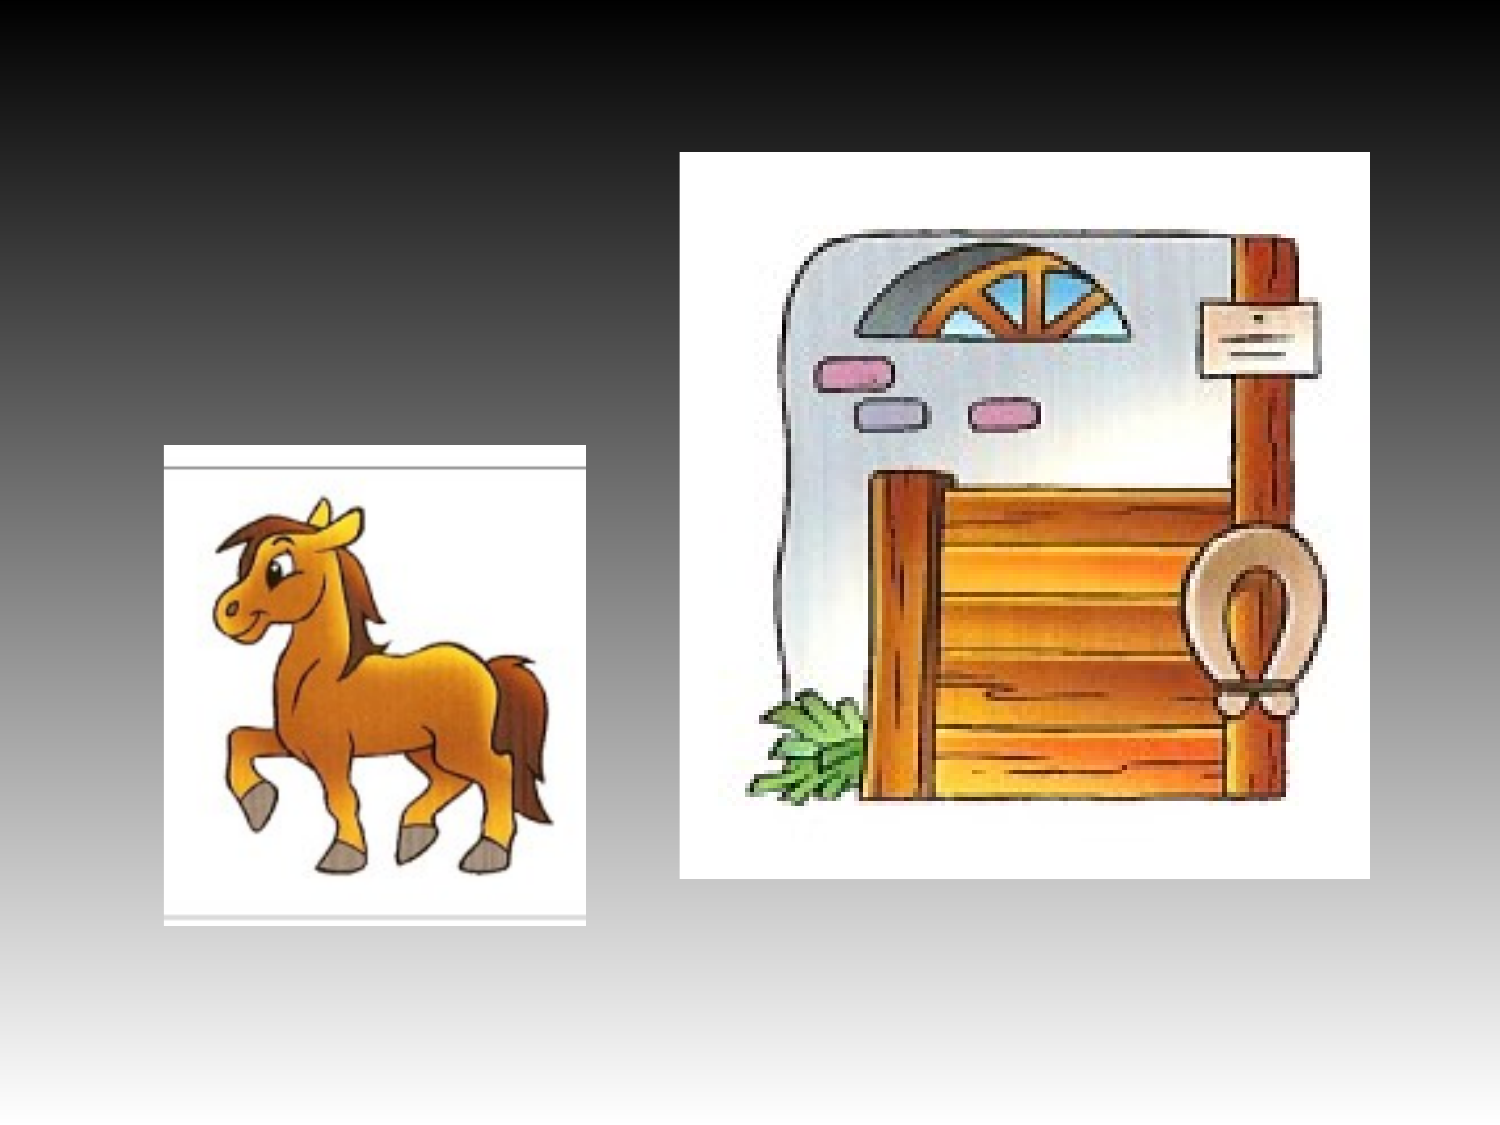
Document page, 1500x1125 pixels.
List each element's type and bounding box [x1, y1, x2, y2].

picture [163, 445, 586, 926]
picture [679, 152, 1370, 879]
